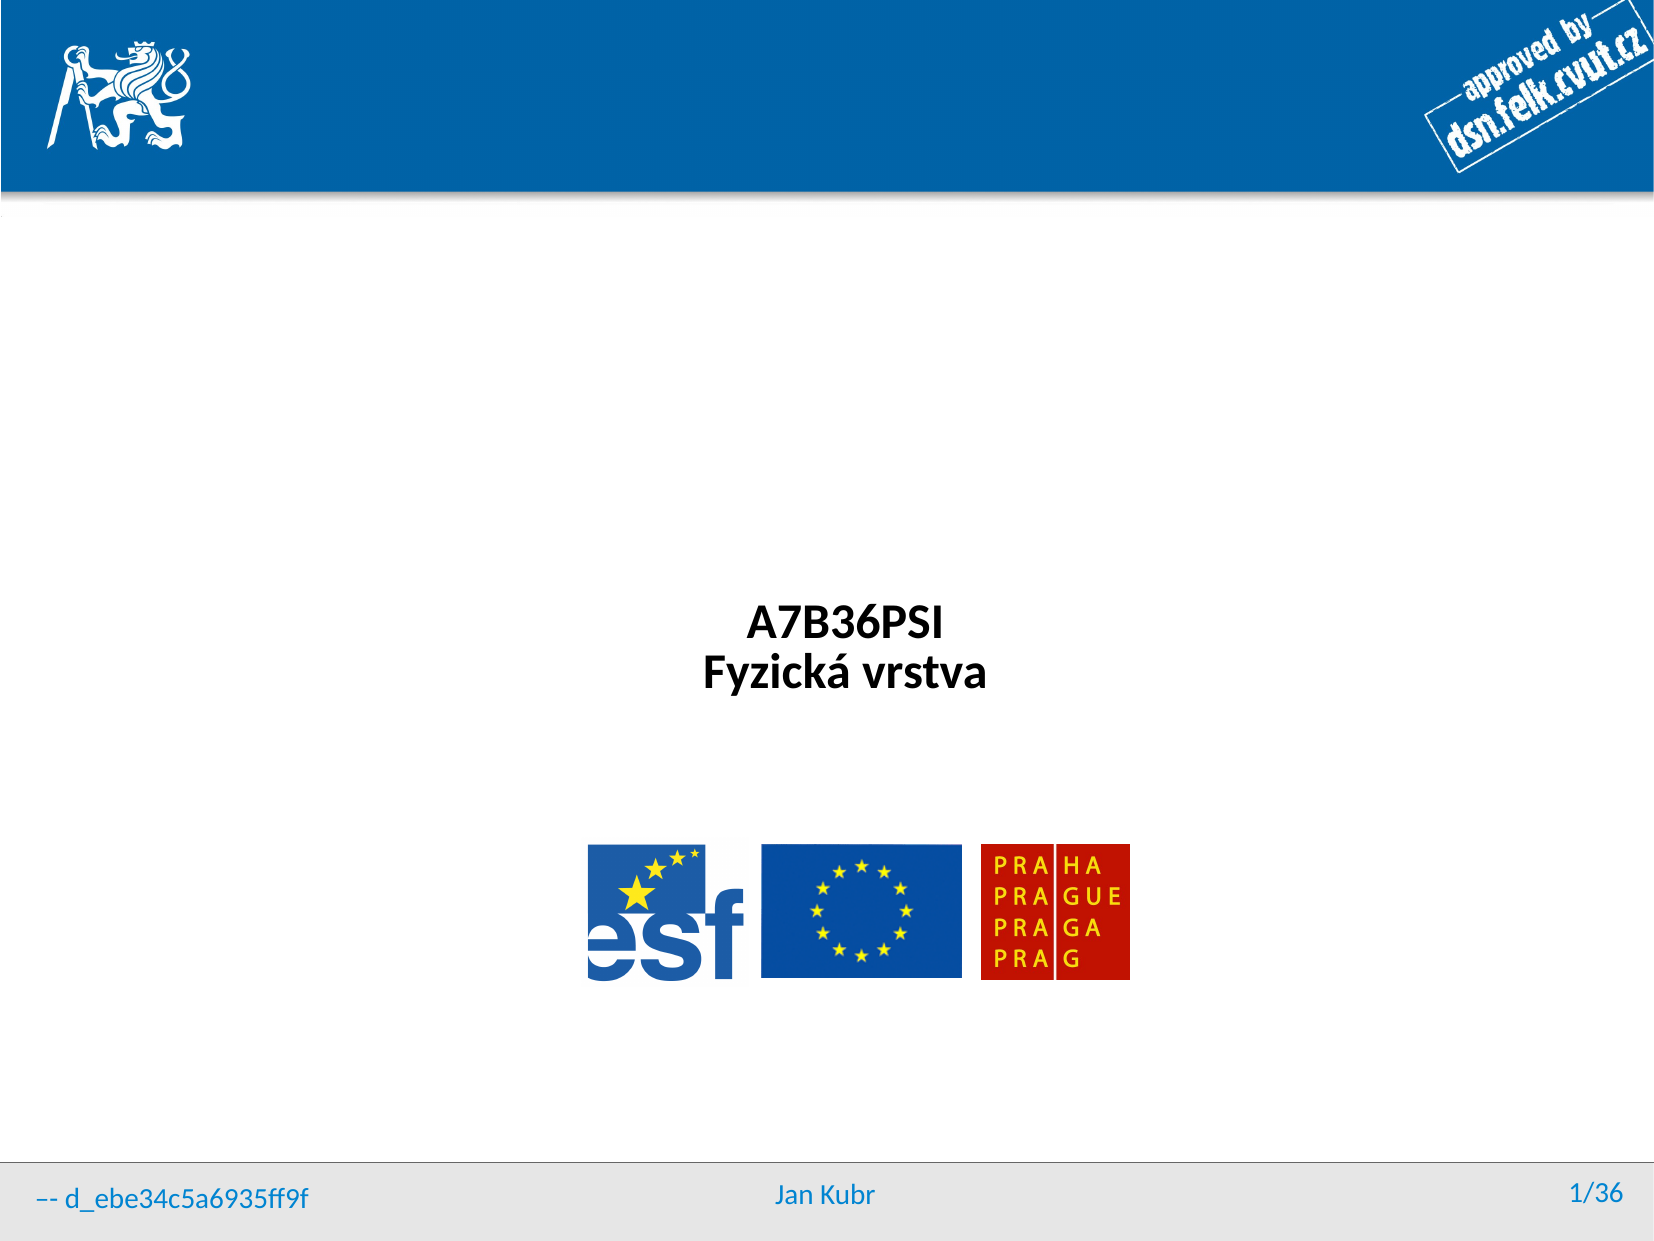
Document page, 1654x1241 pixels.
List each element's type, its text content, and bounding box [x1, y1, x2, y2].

picture [581, 837, 749, 987]
picture [981, 844, 1130, 980]
picture [1, 0, 1654, 217]
subtitle A7B36PSI Fyzická vrstva [121, 245, 1534, 1058]
picture [761, 844, 962, 978]
